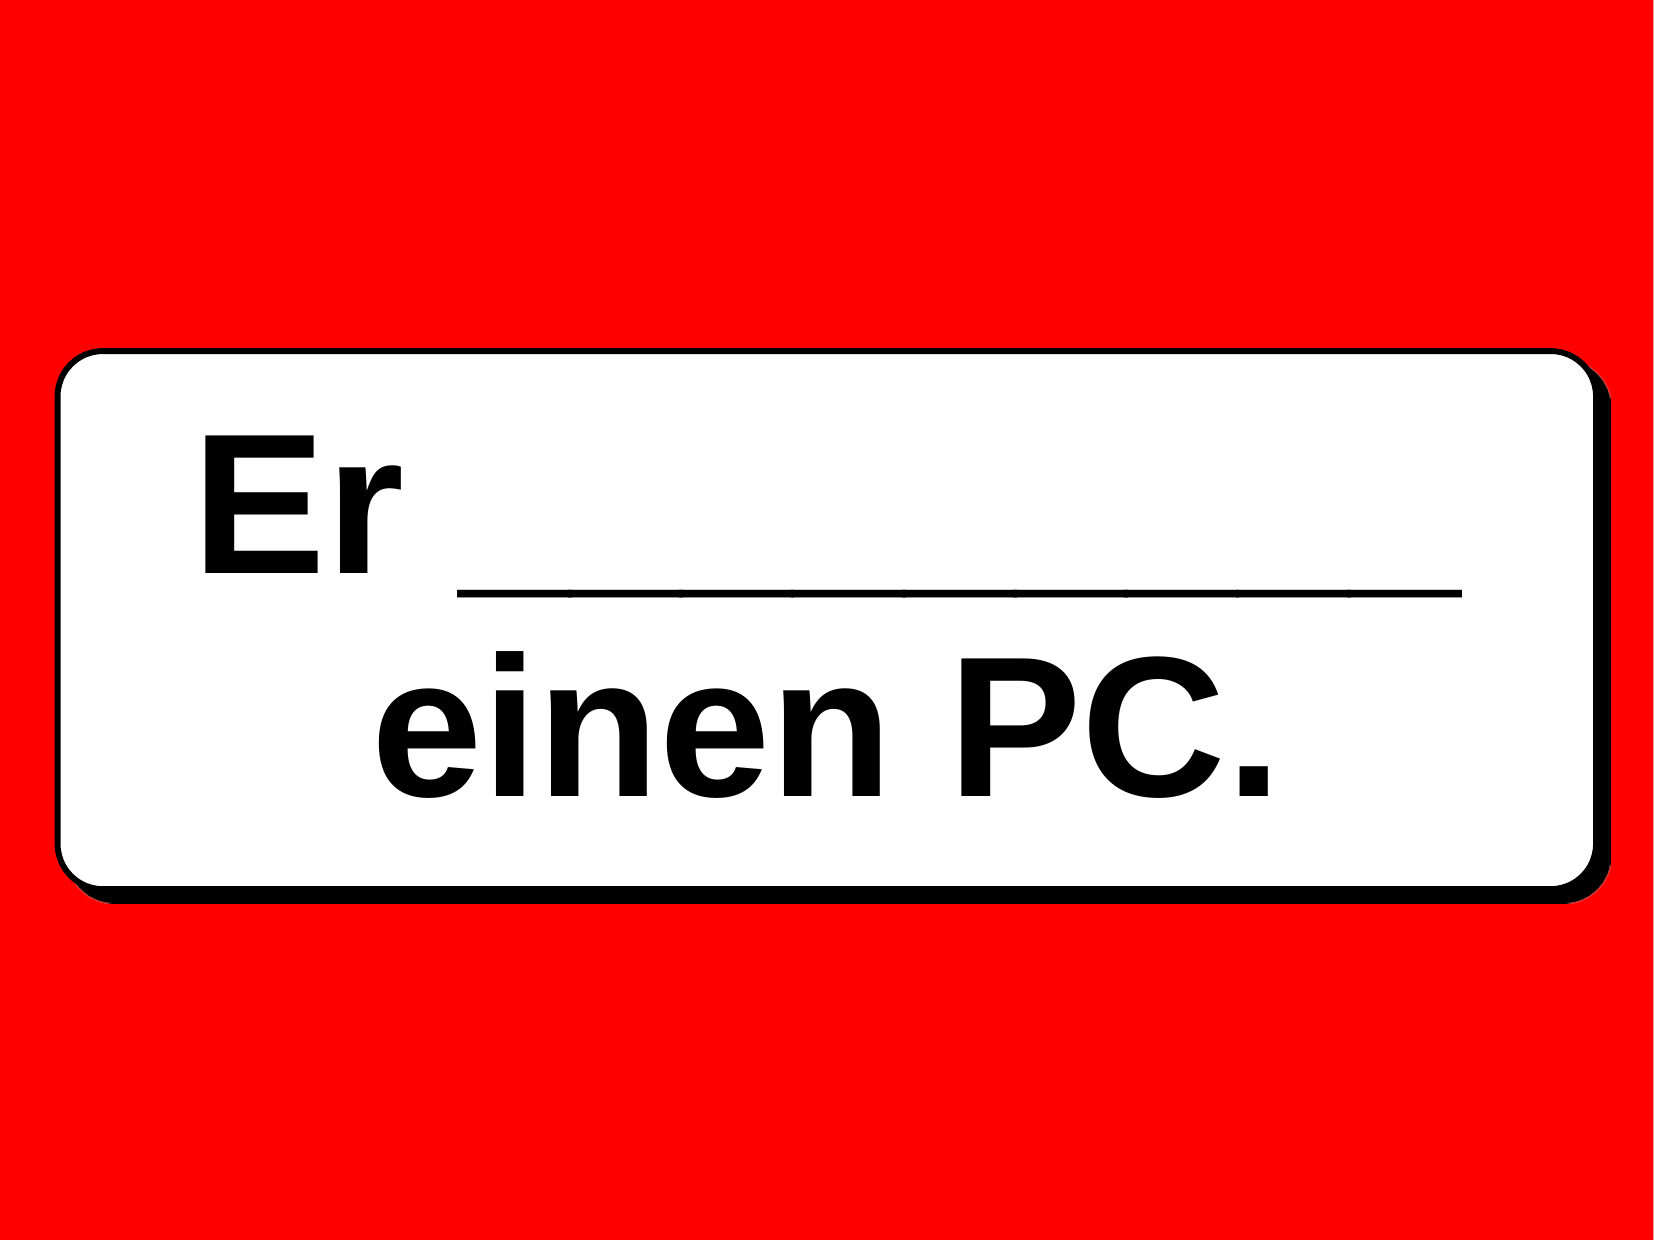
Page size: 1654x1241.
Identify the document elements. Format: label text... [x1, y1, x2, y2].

text_box [57, 351, 1597, 890]
text_box Er _________ einen PC. [112, 384, 1542, 847]
